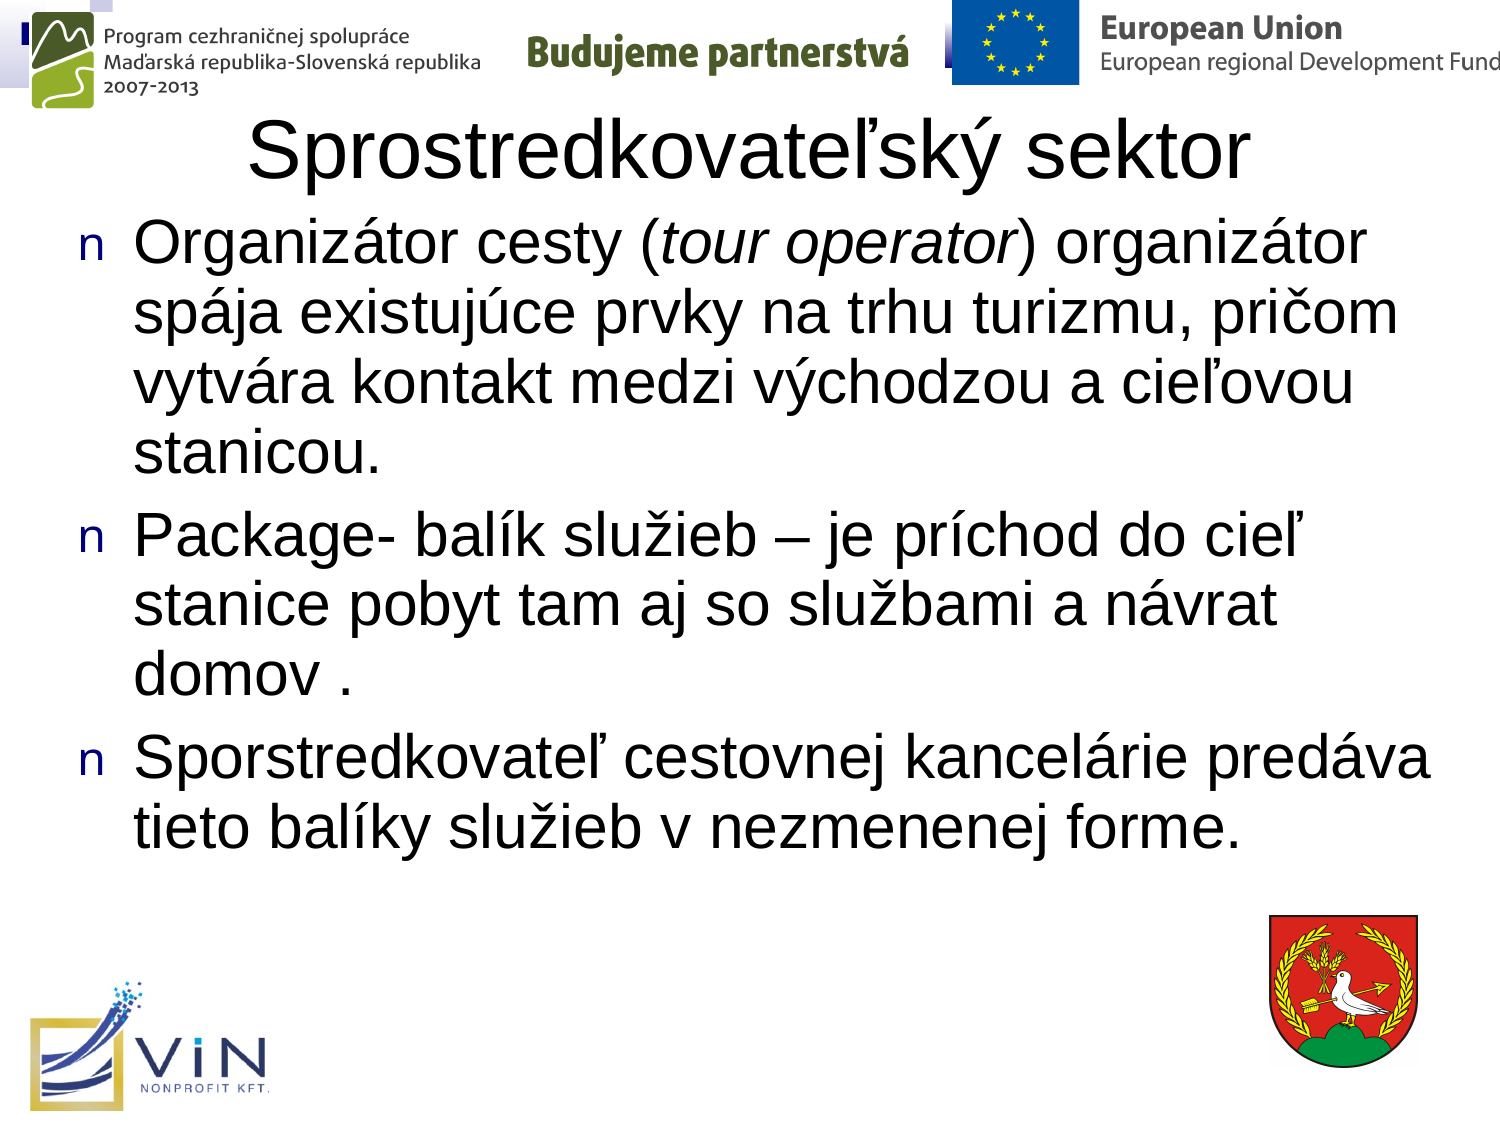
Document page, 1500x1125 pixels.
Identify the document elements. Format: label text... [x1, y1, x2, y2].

picture [29, 12, 945, 119]
picture [1269, 915, 1418, 1068]
picture [7, 980, 269, 1111]
list Organizátor cesty (tour operator) organizátor spája existujúce prvky na trhu turizmu, pričom vytvára kontakt medzi východzou a cieľovou stanicou. Package- balík služieb – je príchod do cieľ stanice pobyt tam aj so službami a návrat domov . Sporstredkovateľ cestovnej kancelárie predáva tieto balíky služieb v nezmenenej forme. [62, 200, 1463, 1038]
title Sprostredkovateľský sektor [75, 37, 1425, 200]
picture [952, 0, 1500, 87]
